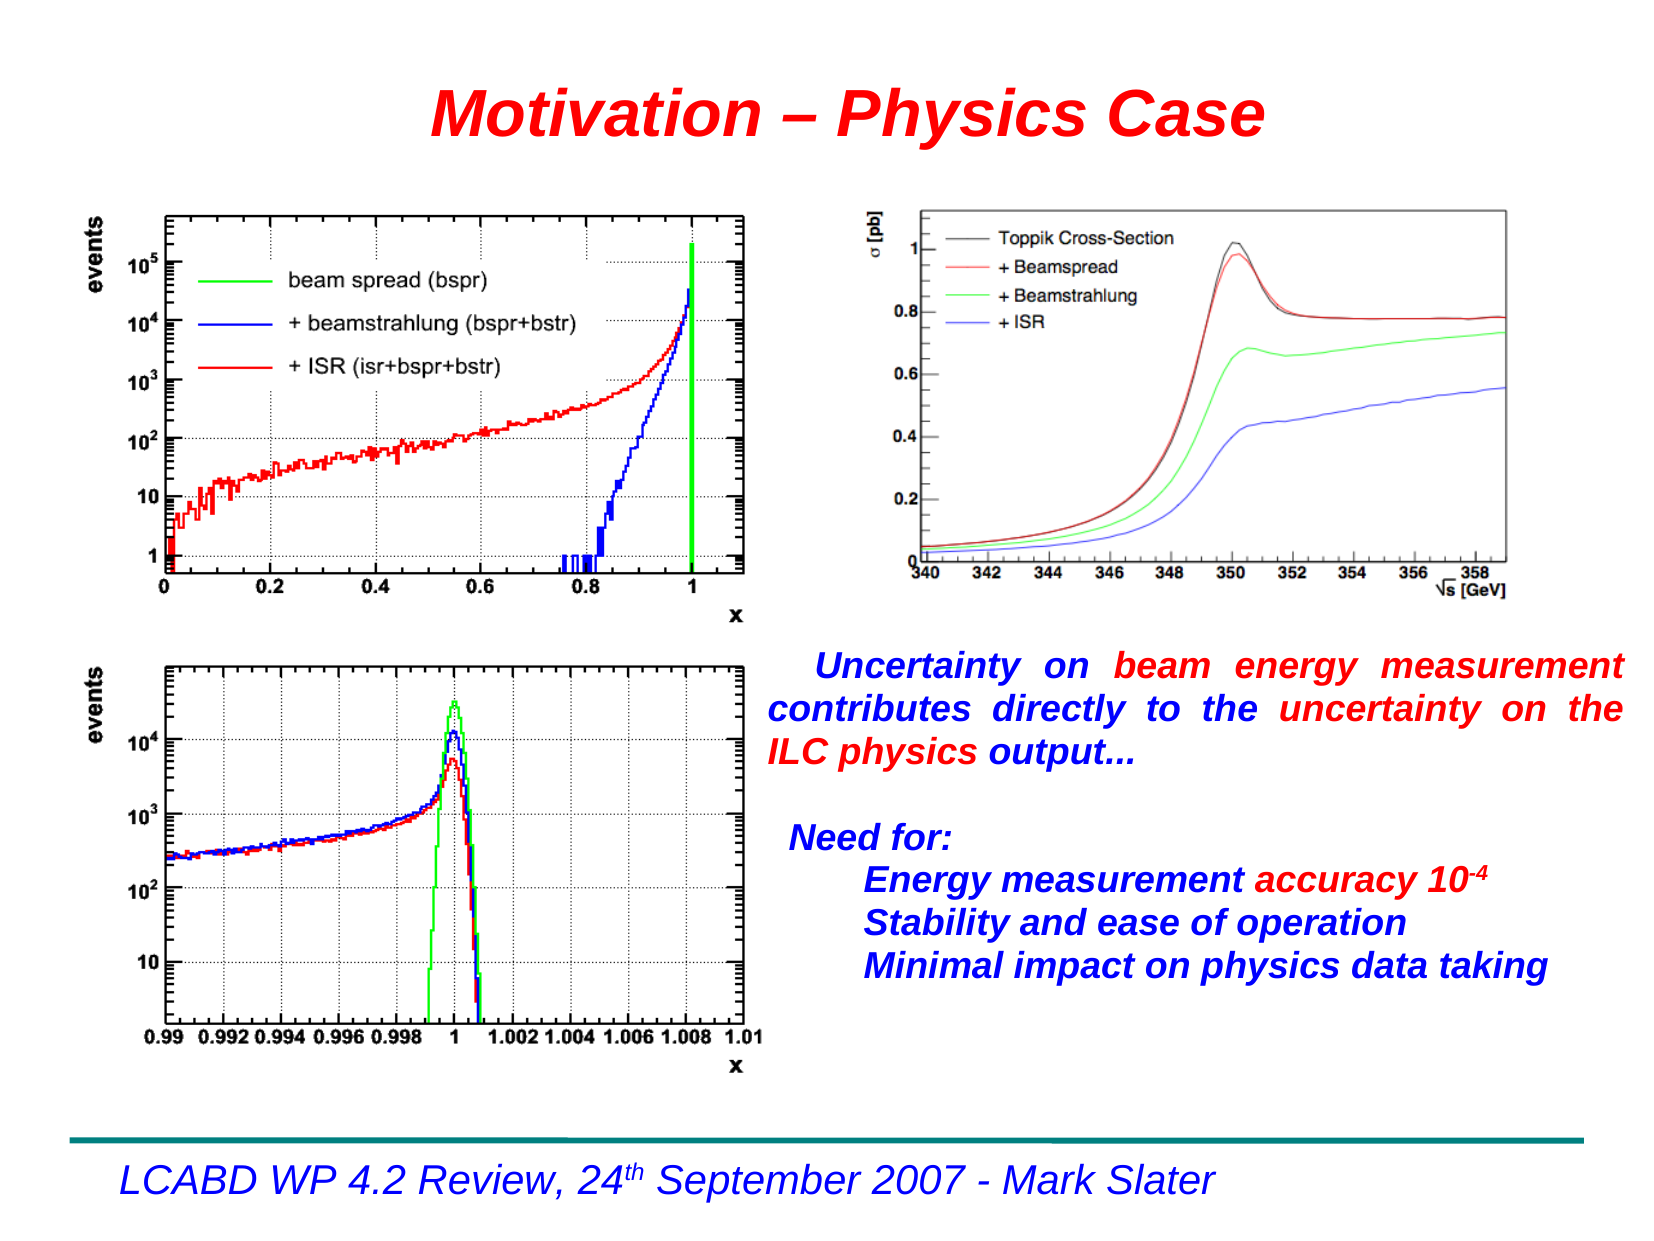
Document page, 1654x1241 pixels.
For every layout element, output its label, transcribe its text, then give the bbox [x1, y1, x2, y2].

picture [72, 187, 788, 1088]
text_box LCABD WP 4.2 Review, 24th September 2007 - Mark Slater [118, 1156, 1566, 1204]
text_box Uncertainty on beam energy measurement contributes directly to the uncertainty on the ILC physics output... Need for: Energy measurement accuracy 10-4 Stability and ease of operation Minimal impact on physics data taking [767, 644, 1625, 987]
picture [849, 185, 1525, 606]
text_box Motivation – Physics Case [430, 74, 1268, 152]
